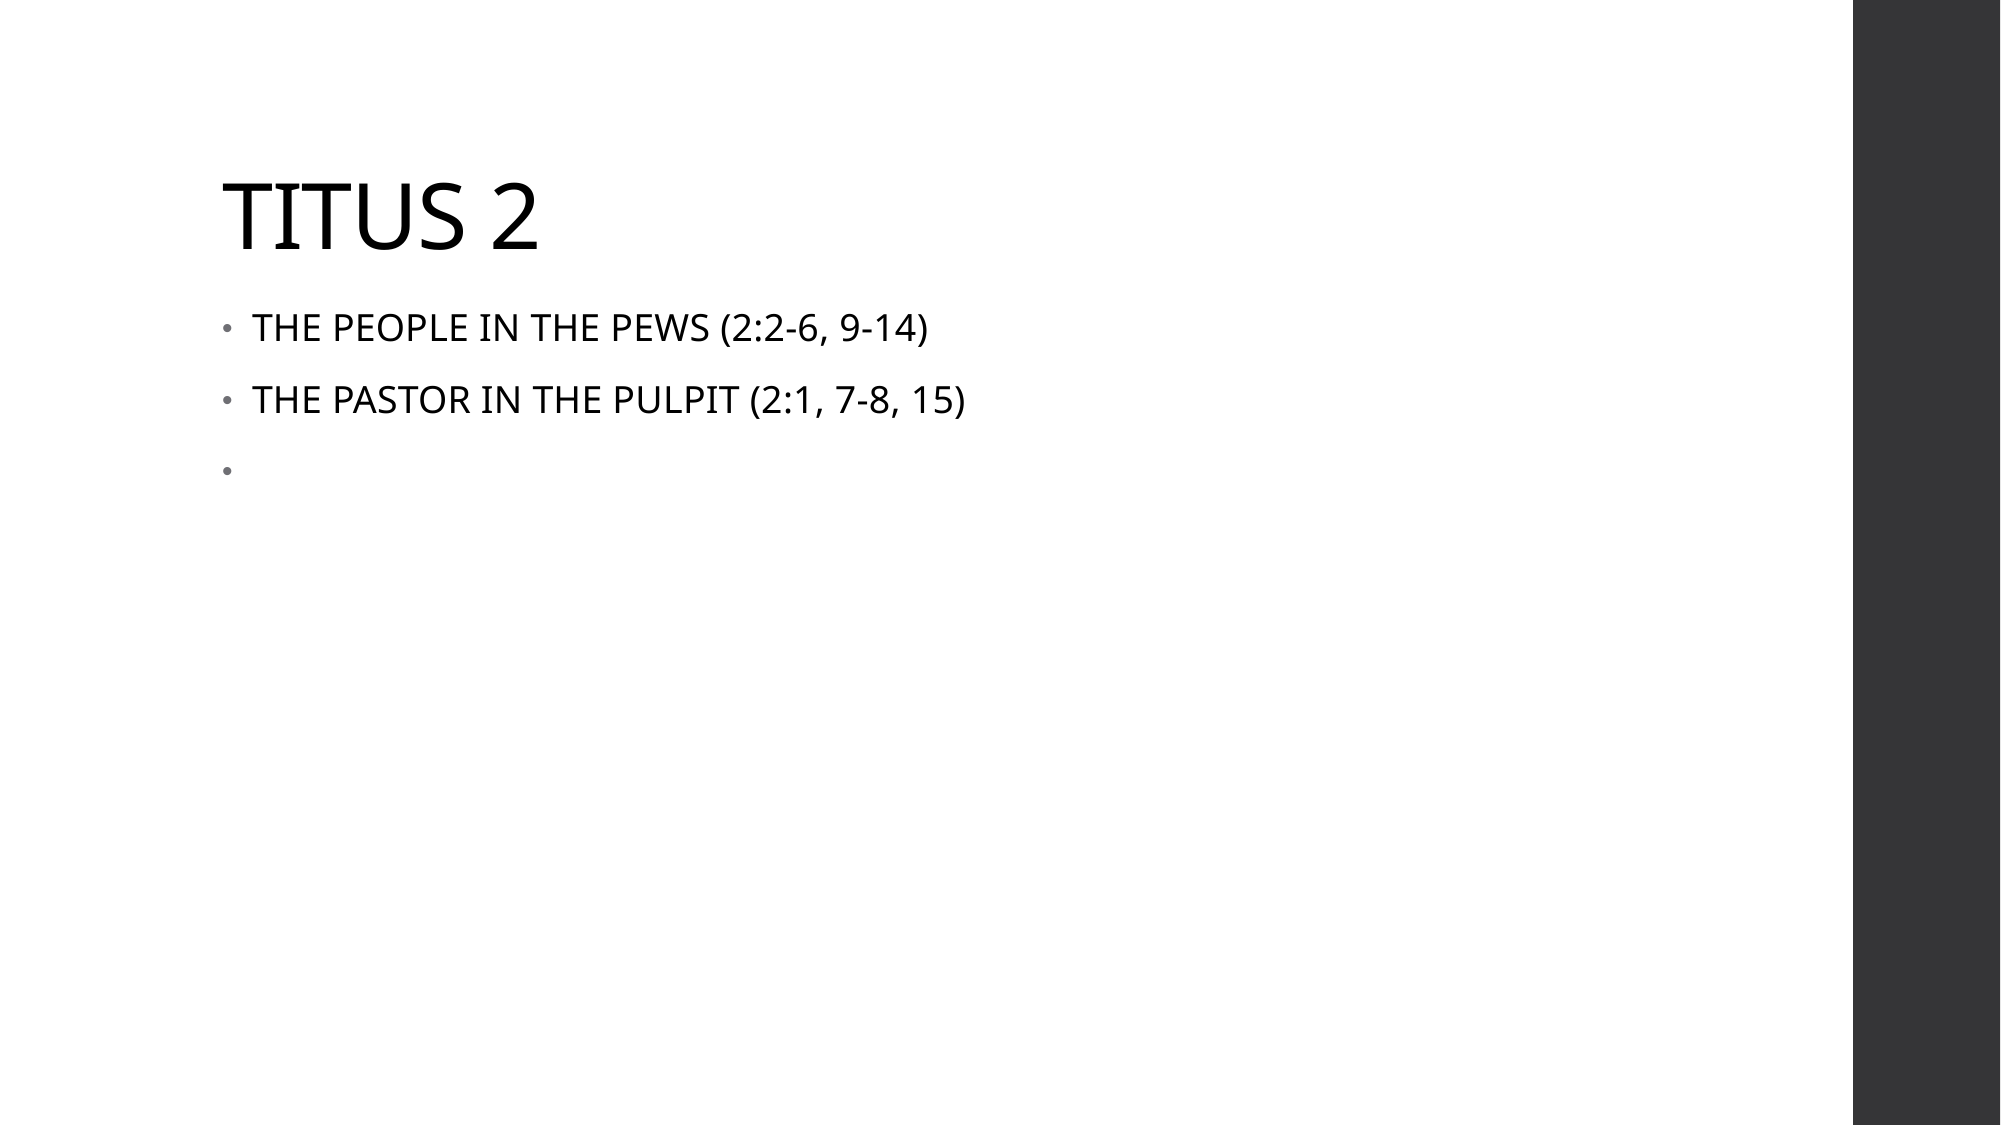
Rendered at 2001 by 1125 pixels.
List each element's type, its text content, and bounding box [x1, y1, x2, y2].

list THE PEOPLE IN THE PEWS (2:2-6, 9-14) THE PASTOR IN THE PULPIT (2:1, 7-8, 15) [206, 299, 1617, 1014]
title TITUS 2 [206, 60, 1797, 278]
